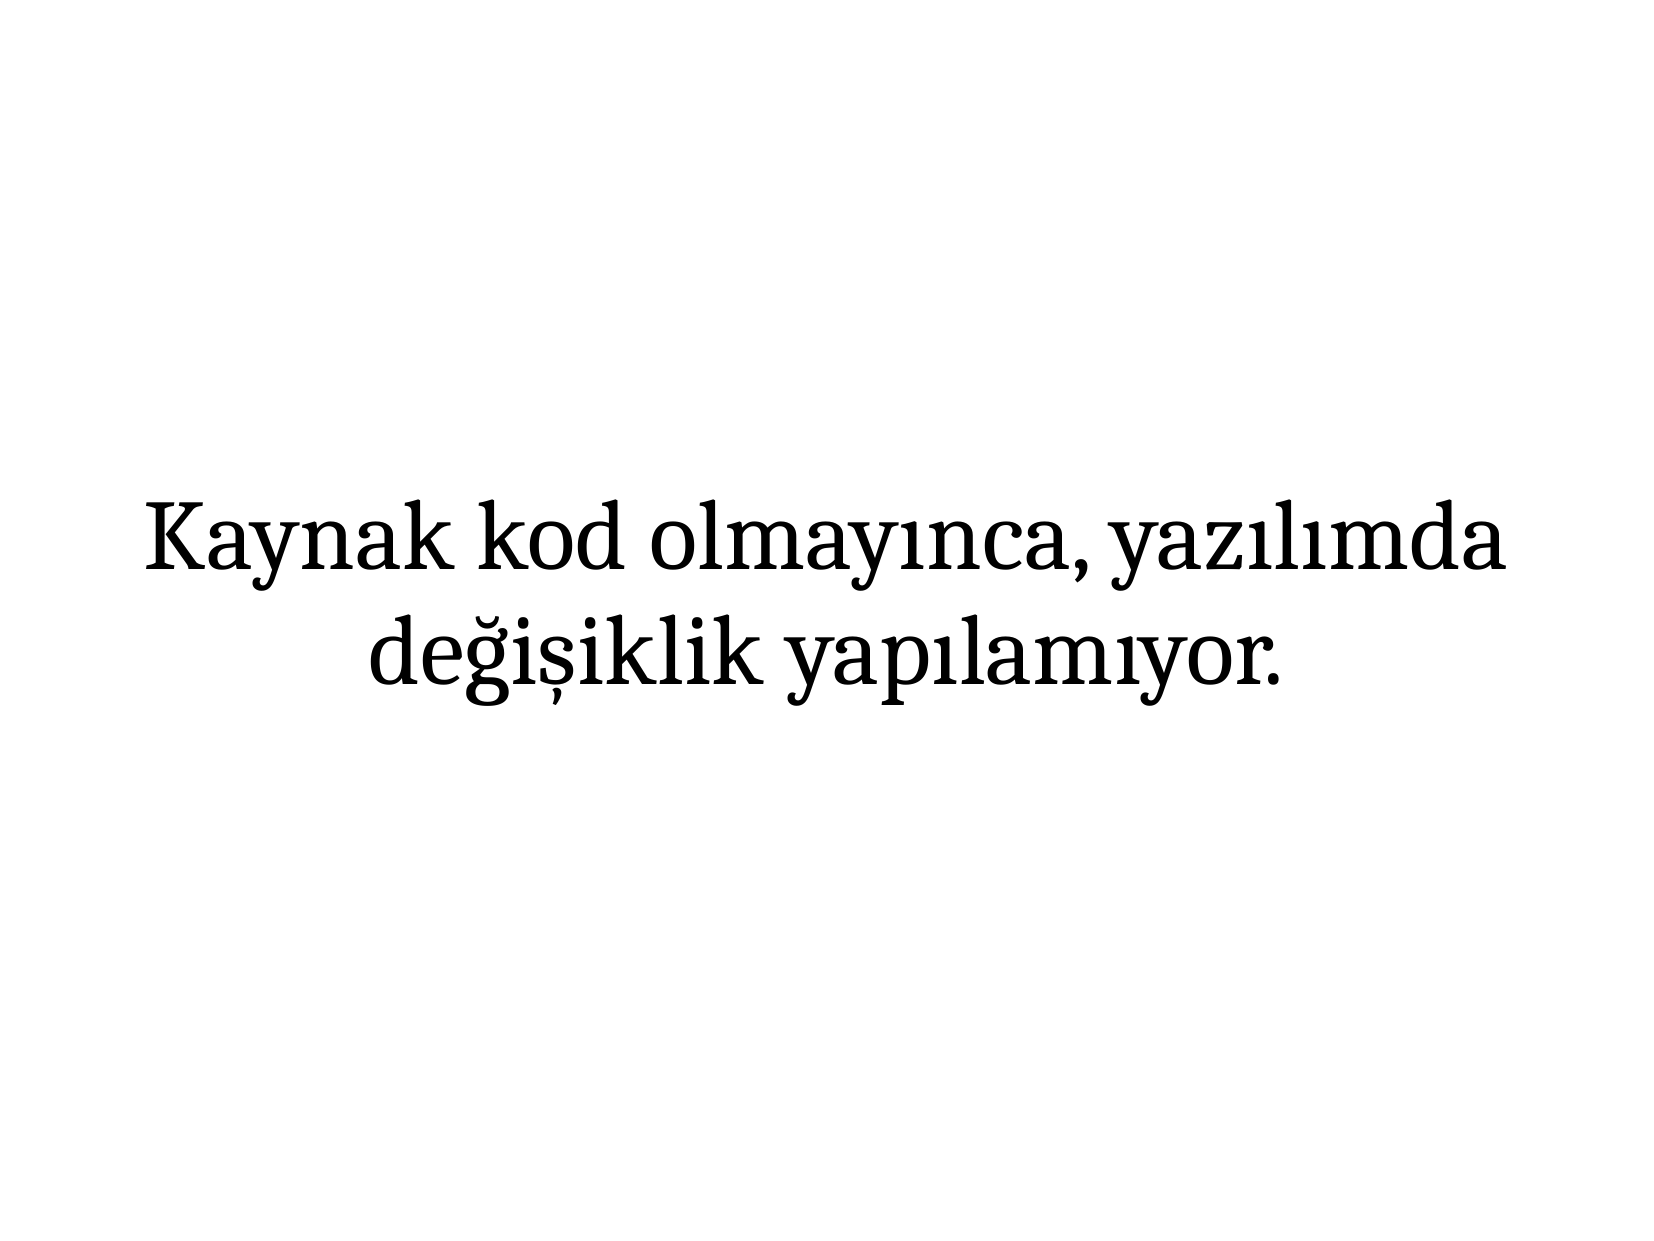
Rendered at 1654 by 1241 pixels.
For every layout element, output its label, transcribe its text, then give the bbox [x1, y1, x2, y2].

title Kaynak kod olmayınca, yazılımda değişiklik yapılamıyor. [82, 281, 1571, 908]
